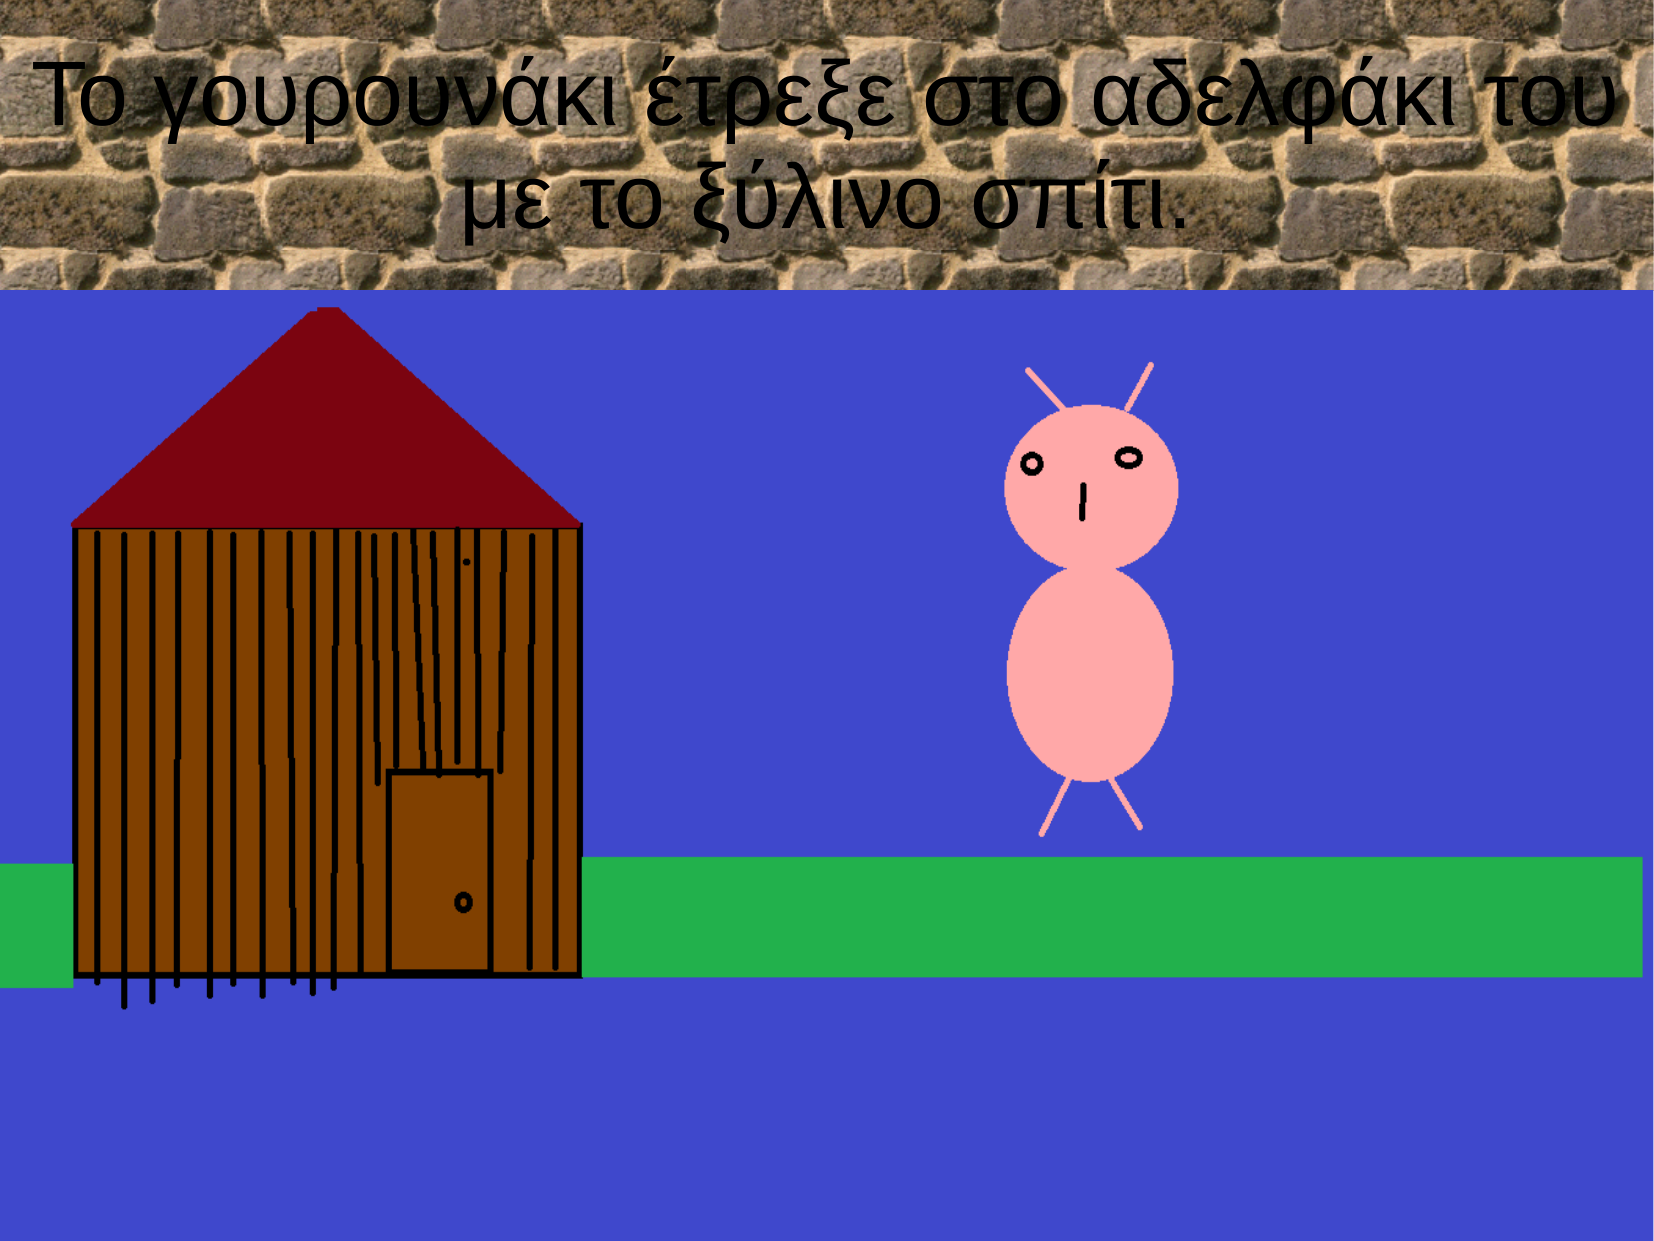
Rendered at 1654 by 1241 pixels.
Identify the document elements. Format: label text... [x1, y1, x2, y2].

picture [0, 290, 1654, 1241]
title Το γουρουνάκι έτρεξε στο αδελφάκι του με το ξύλινο σπίτι. [0, 0, 1654, 290]
